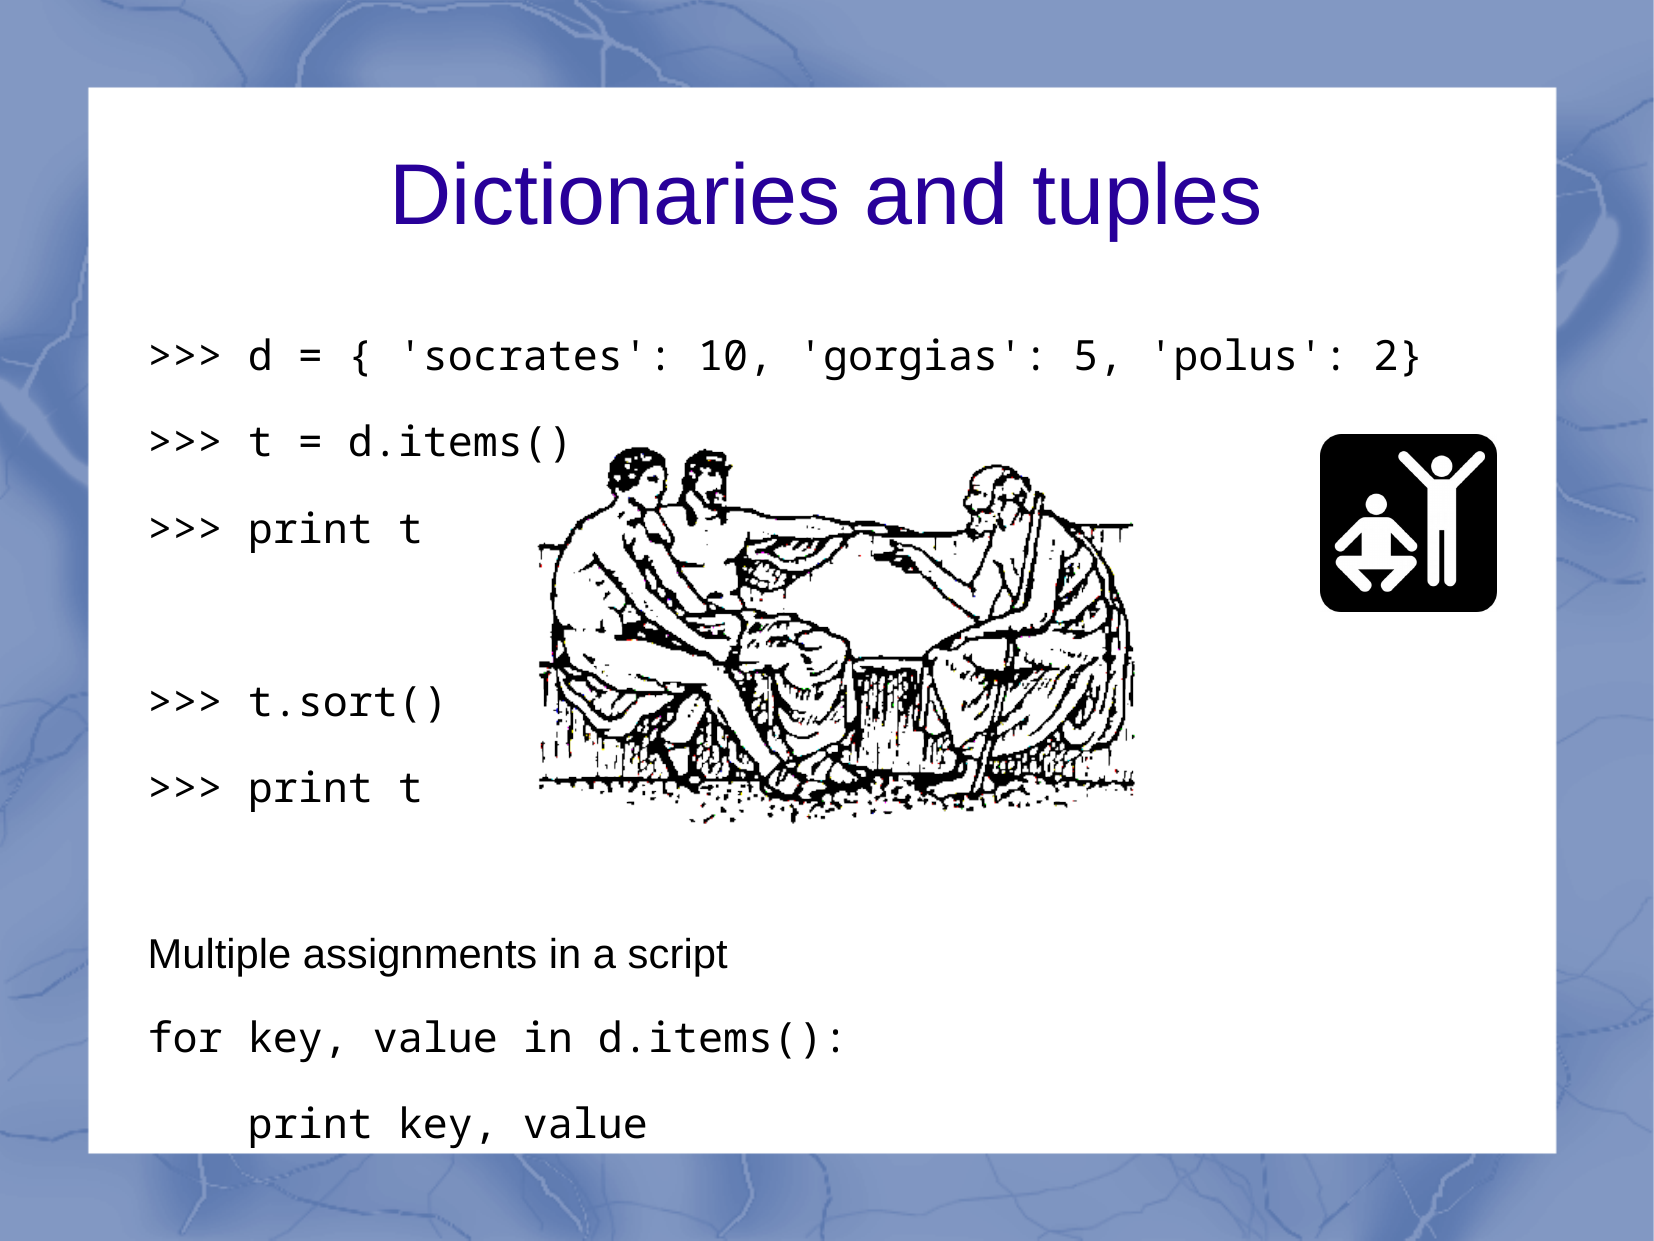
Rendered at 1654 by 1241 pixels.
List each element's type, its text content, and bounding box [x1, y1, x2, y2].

list >>> d = { 'socrates': 10, 'gorgias': 5, 'polus': 2} >>> t = d.items() >>> print t >>> t.sort() >>> print t Multiple assignments in a script for key, value in d.items(): print key, value [147, 325, 1506, 1075]
picture [0, 0, 1654, 1241]
title Dictionaries and tuples [118, 90, 1536, 298]
